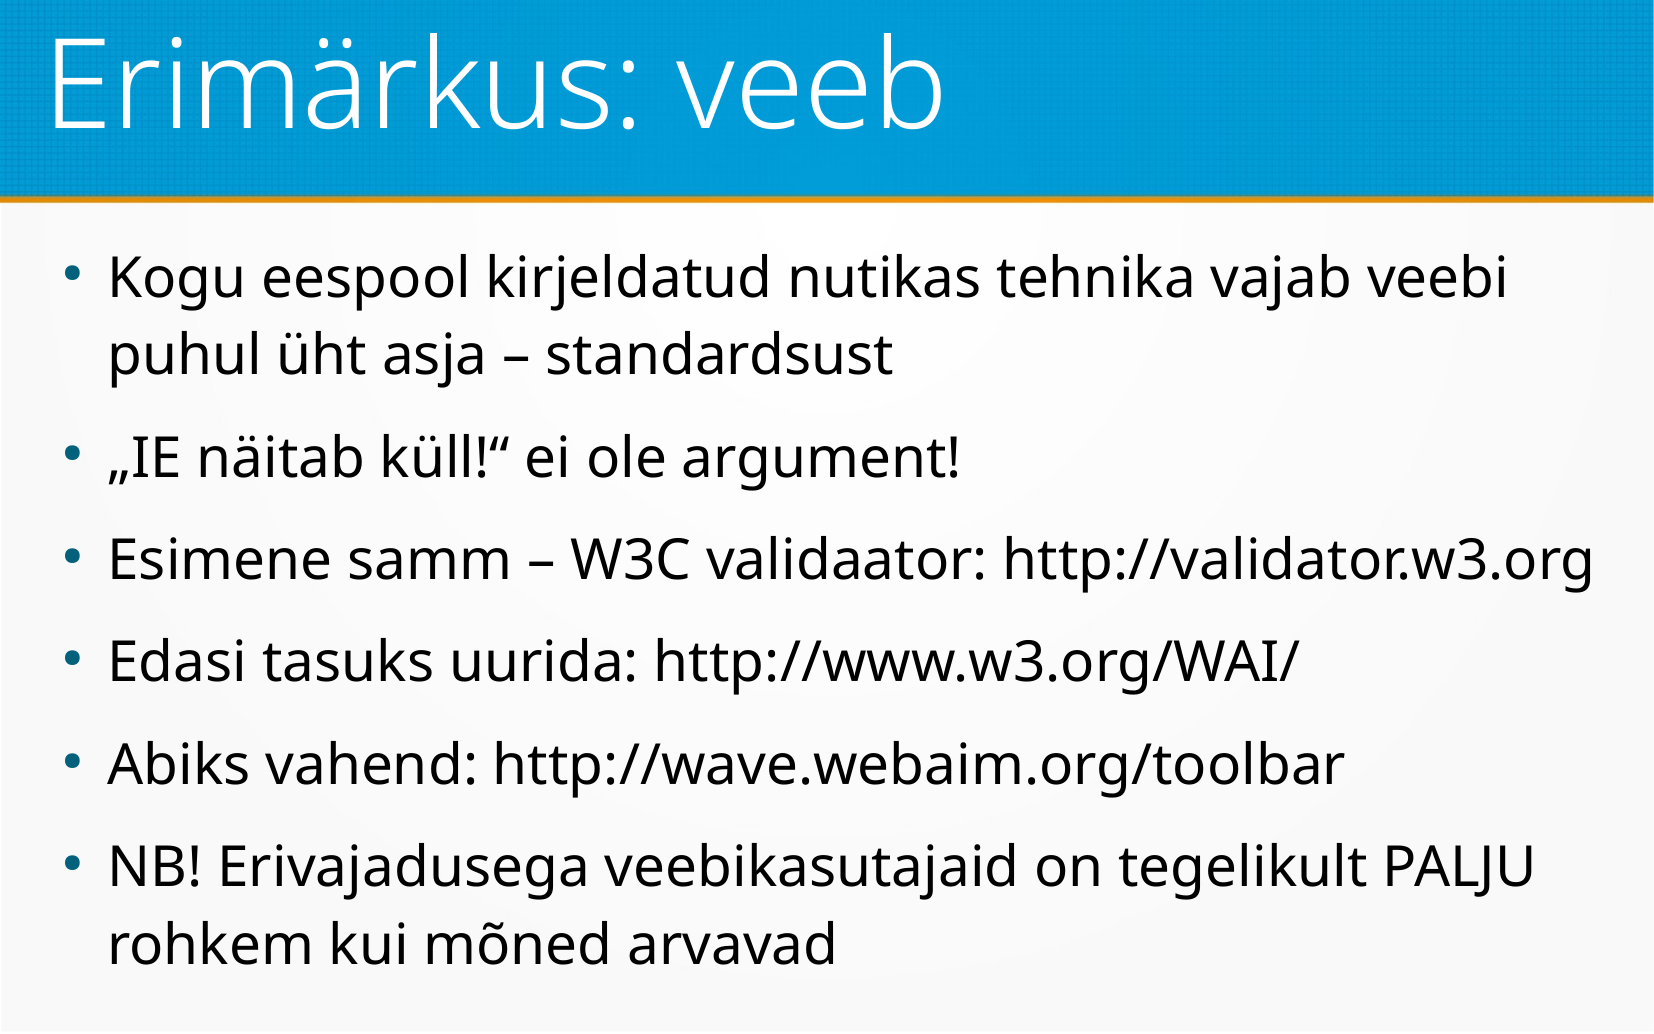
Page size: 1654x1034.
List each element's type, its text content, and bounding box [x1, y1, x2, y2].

title Erimärkus: veeb [43, 0, 1619, 166]
picture [0, 195, 1654, 1034]
list Kogu eespool kirjeldatud nutikas tehnika vajab veebi puhul üht asja – standardsust „IE näitab küll!“ ei ole argument! Esimene samm – W3C validaator: http://validator.w3.org Edasi tasuks uurida: http://www.w3.org/WAI/ Abiks vahend: http://wave.webaim.org/toolbar NB! Erivajadusega veebikasutajaid on tegelikult PALJU rohkem kui mõned arvavad [47, 236, 1607, 1002]
